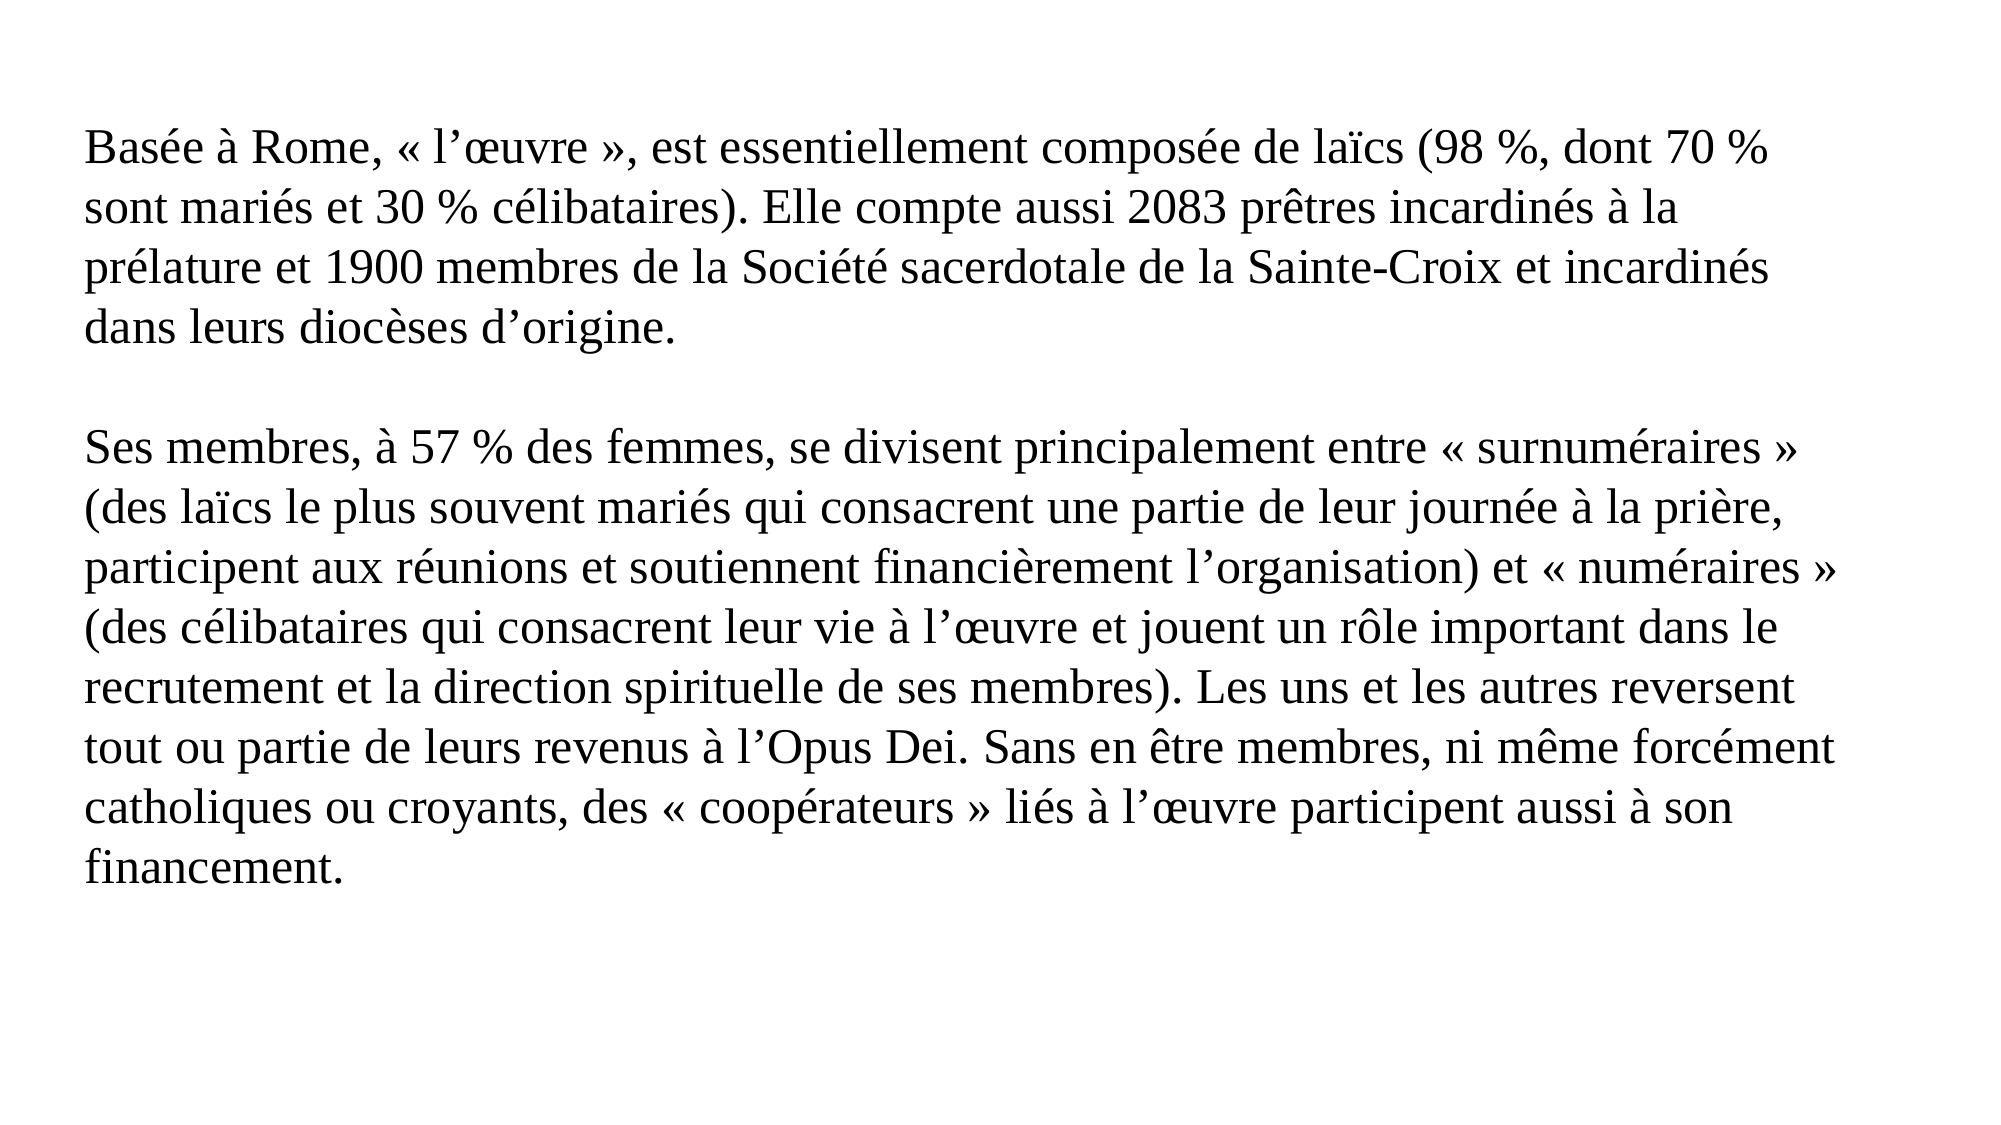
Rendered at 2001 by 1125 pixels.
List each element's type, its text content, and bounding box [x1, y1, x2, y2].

text_box Basée à Rome, « l’œuvre », est essentiellement composée de laïcs (98 %, dont 70 % sont mariés et 30 % célibataires). Elle compte aussi 2083 prêtres incardinés à la prélature et 1900 membres de la Société sacerdotale de la Sainte-Croix et incardinés dans leurs diocèses d’origine. Ses membres, à 57 % des femmes, se divisent principalement entre « surnuméraires » (des laïcs le plus souvent mariés qui consacrent une partie de leur journée à la prière, participent aux réunions et soutiennent financièrement l’organisation) et « numéraires » (des célibataires qui consacrent leur vie à l’œuvre et jouent un rôle important dans le recrutement et la direction spirituelle de ses membres). Les uns et les autres reversent tout ou partie de leurs revenus à l’Opus Dei. Sans en être membres, ni même forcément catholiques ou croyants, des « coopérateurs » liés à l’œuvre participent aussi à son financement. [69, 106, 1864, 909]
